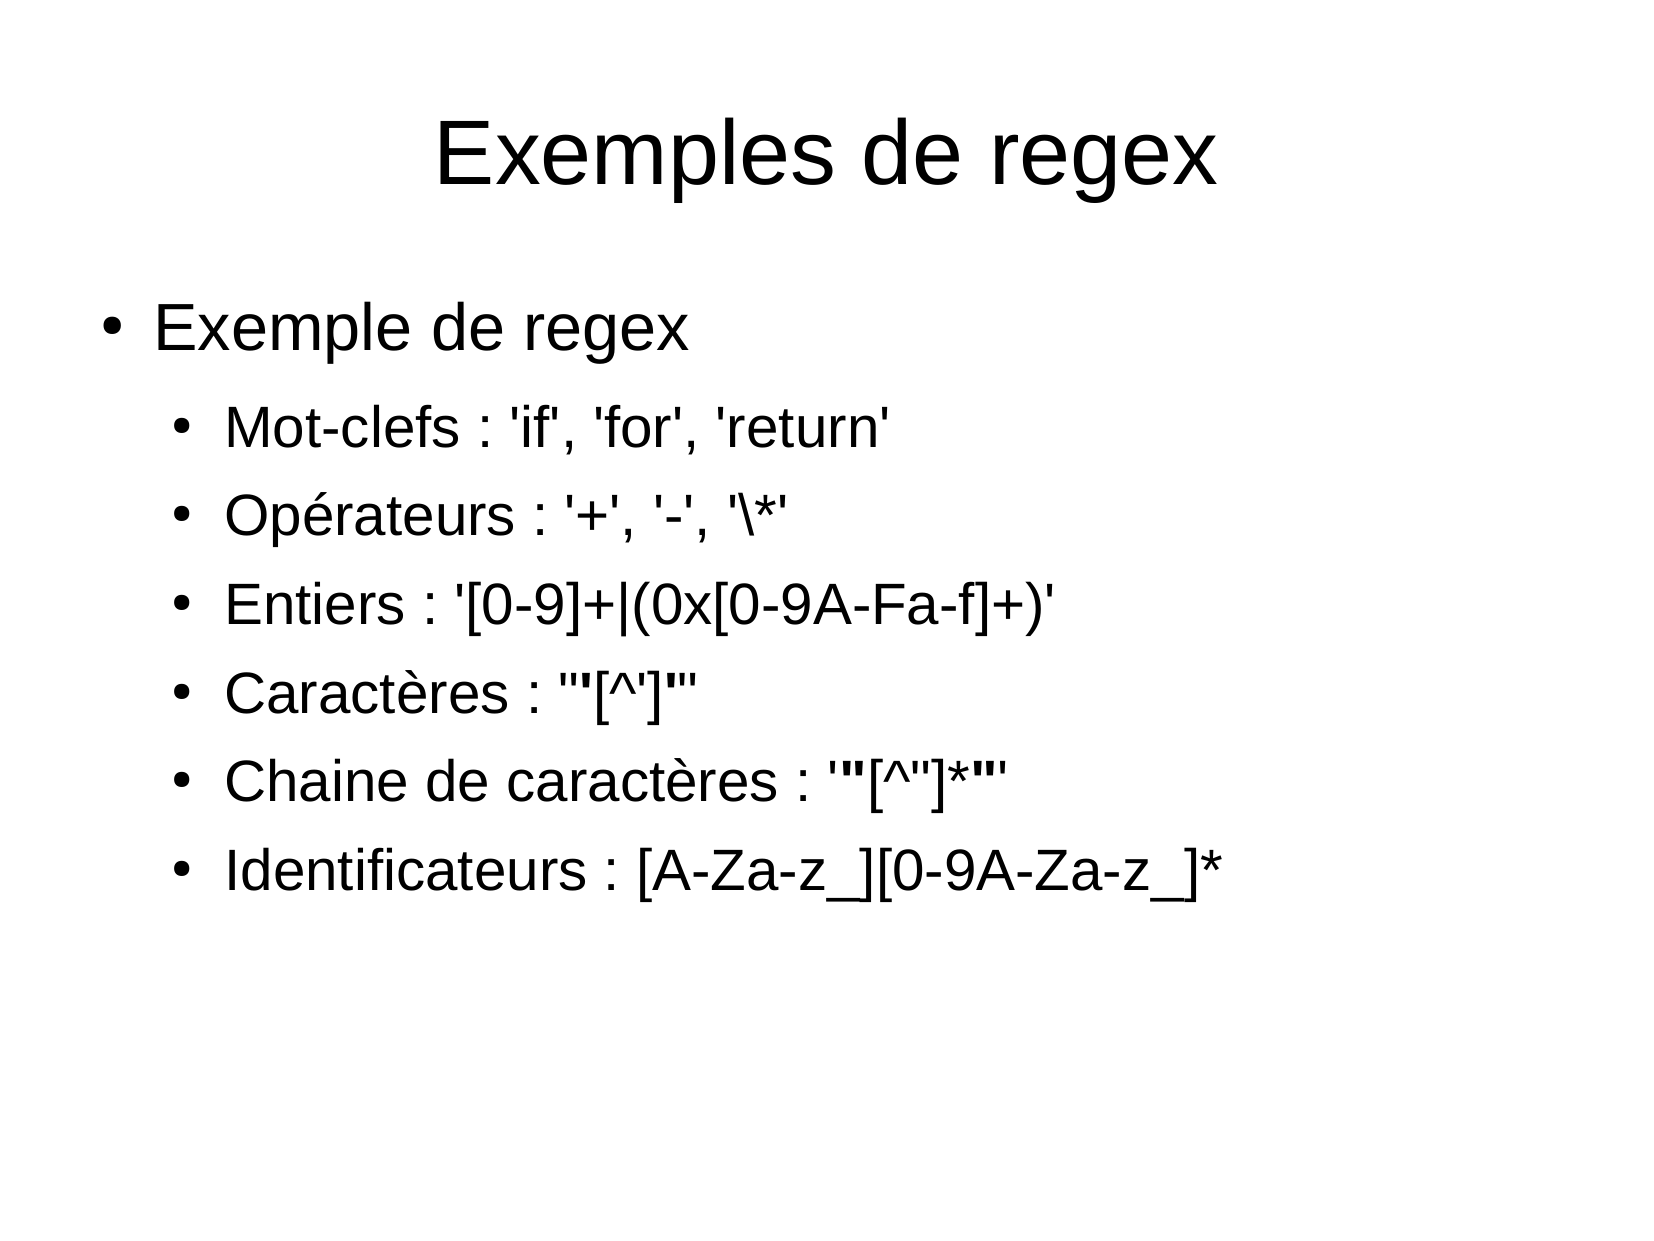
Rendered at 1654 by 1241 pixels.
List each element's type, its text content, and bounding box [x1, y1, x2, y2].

list Exemple de regex Mot-clefs : 'if', 'for', 'return' Opérateurs : '+', '-', '\*' Entiers : '[0-9]+|(0x[0-9A-Fa-f]+)' Caractères : "'[^']'" Chaine de caractères : '"[^"]*"' Identificateurs : [A-Za-z_][0-9A-Za-z_]* [82, 290, 1571, 1094]
title Exemples de regex [82, 56, 1571, 250]
